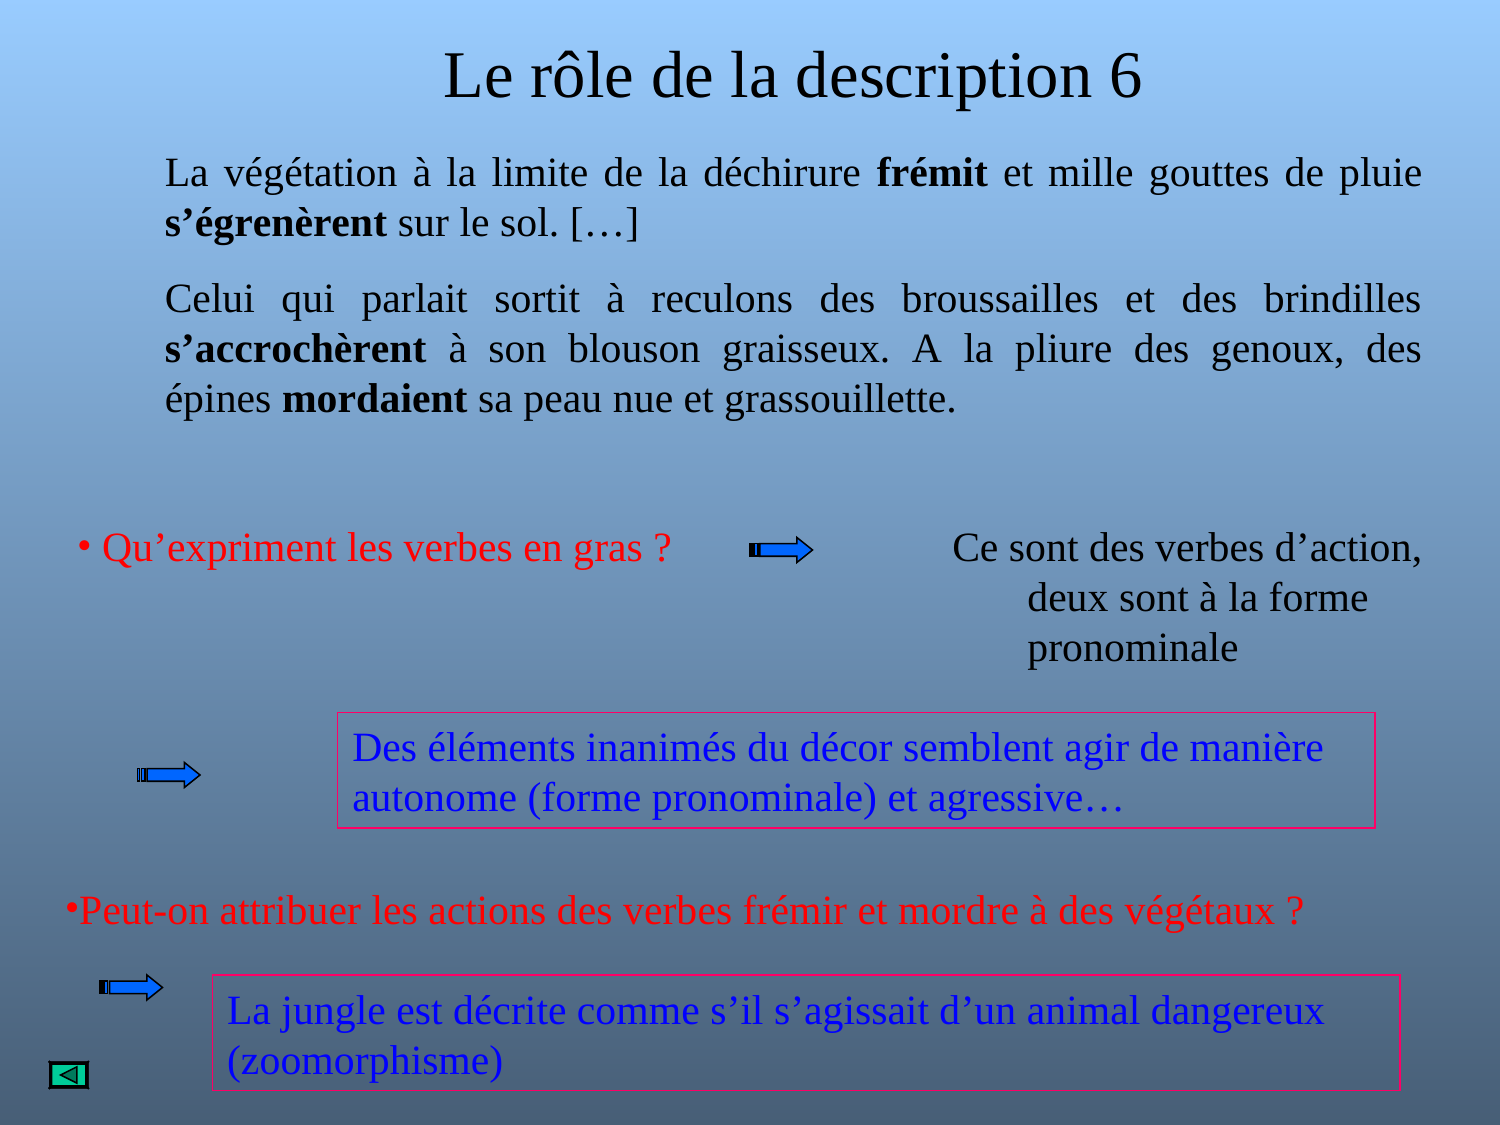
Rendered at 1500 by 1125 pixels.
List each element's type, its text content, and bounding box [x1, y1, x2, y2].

text_box La végétation à la limite de la déchirure frémit et mille gouttes de pluie s’égrenèrent sur le sol. […] Celui qui parlait sortit à reculons des broussailles et des brindilles s’accrochèrent à son blouson graisseux. A la pliure des genoux, des épines mordaient sa peau nue et grassouillette. [75, 137, 1438, 430]
text_box [109, 974, 163, 1000]
title Le rôle de la description 6 [350, 30, 1238, 120]
text_box La jungle est décrite comme s’il s’agissait d’un animal dangereux (zoomorphisme) [212, 974, 1401, 1091]
text_box [759, 537, 813, 563]
text_box Des éléments inanimés du décor semblent agir de manière autonome (forme pronominale) et agressive… [337, 712, 1376, 828]
text_box Ce sont des verbes d’action, deux sont à la forme pronominale [937, 512, 1451, 678]
text_box Qu’expriment les verbes en gras ? [62, 512, 700, 578]
text_box [147, 762, 201, 788]
text_box Peut-on attribuer les actions des verbes frémir et mordre à des végétaux ? [49, 875, 1500, 941]
text_box [141, 769, 145, 781]
text_box [104, 981, 108, 994]
text_box [754, 544, 758, 556]
text_box [51, 1062, 88, 1088]
